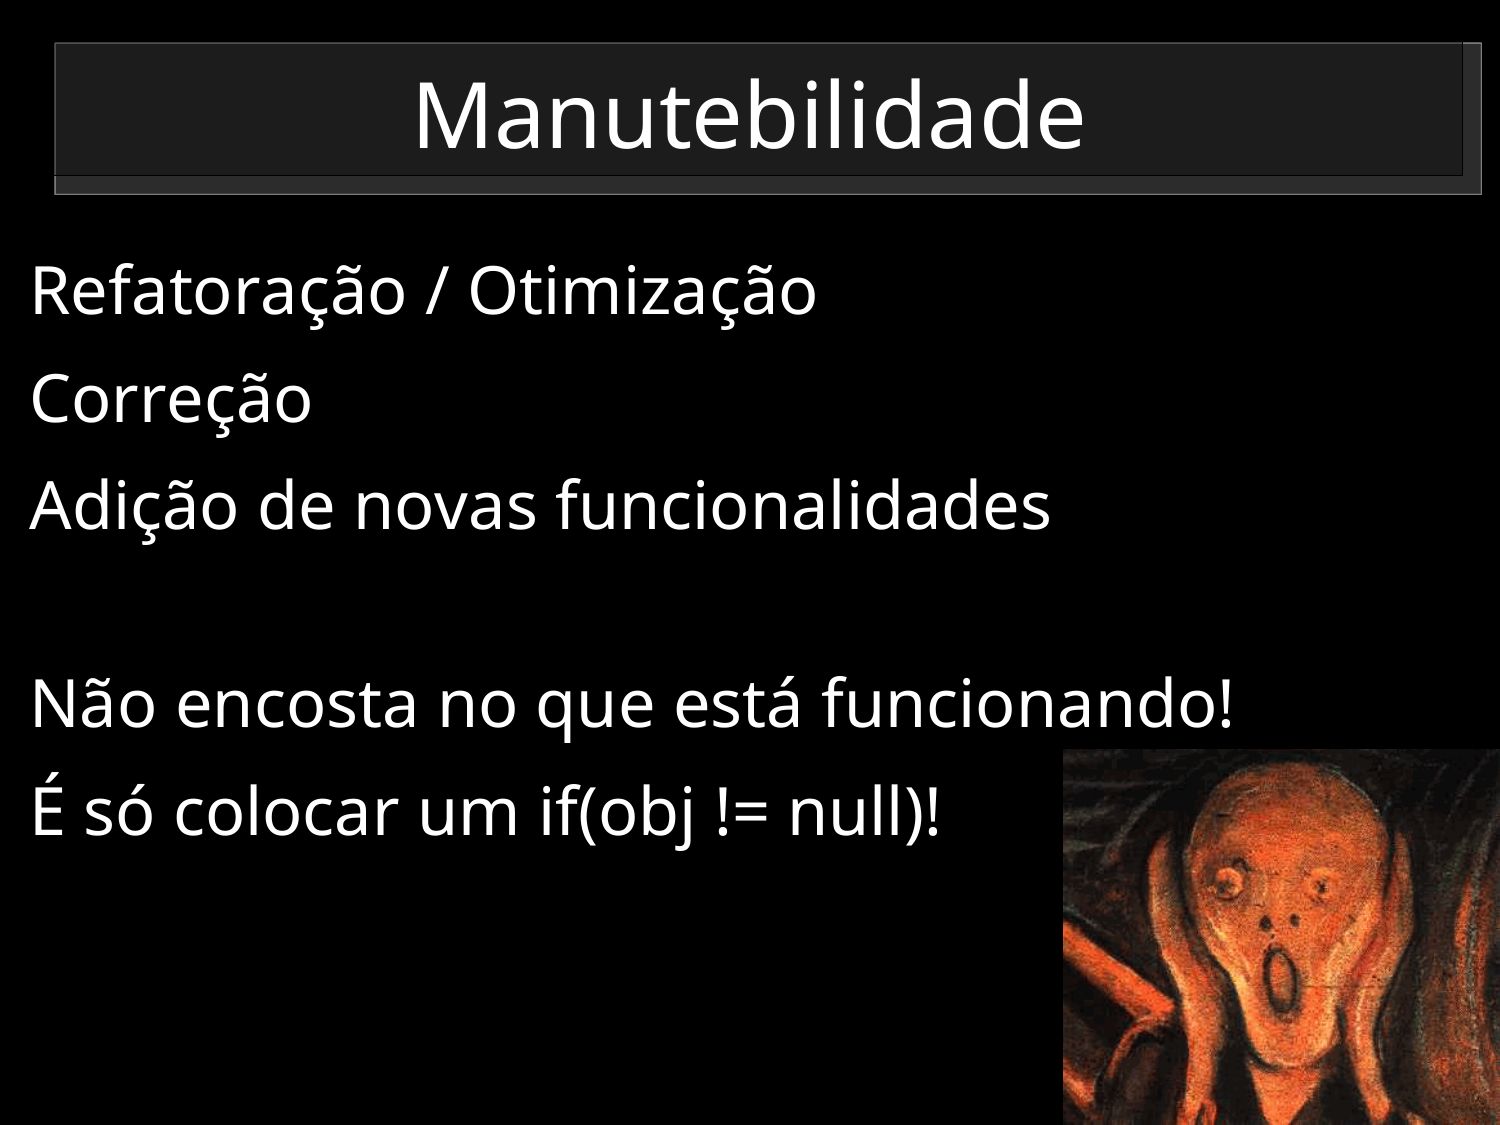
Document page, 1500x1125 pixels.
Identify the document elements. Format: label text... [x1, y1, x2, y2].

list Refatoração / Otimização Correção Adição de novas funcionalidades Não encosta no que está funcionando! É só colocar um if(obj != null)! [29, 243, 1470, 1031]
picture [1063, 749, 1500, 1125]
title Manutebilidade [29, 38, 1470, 188]
